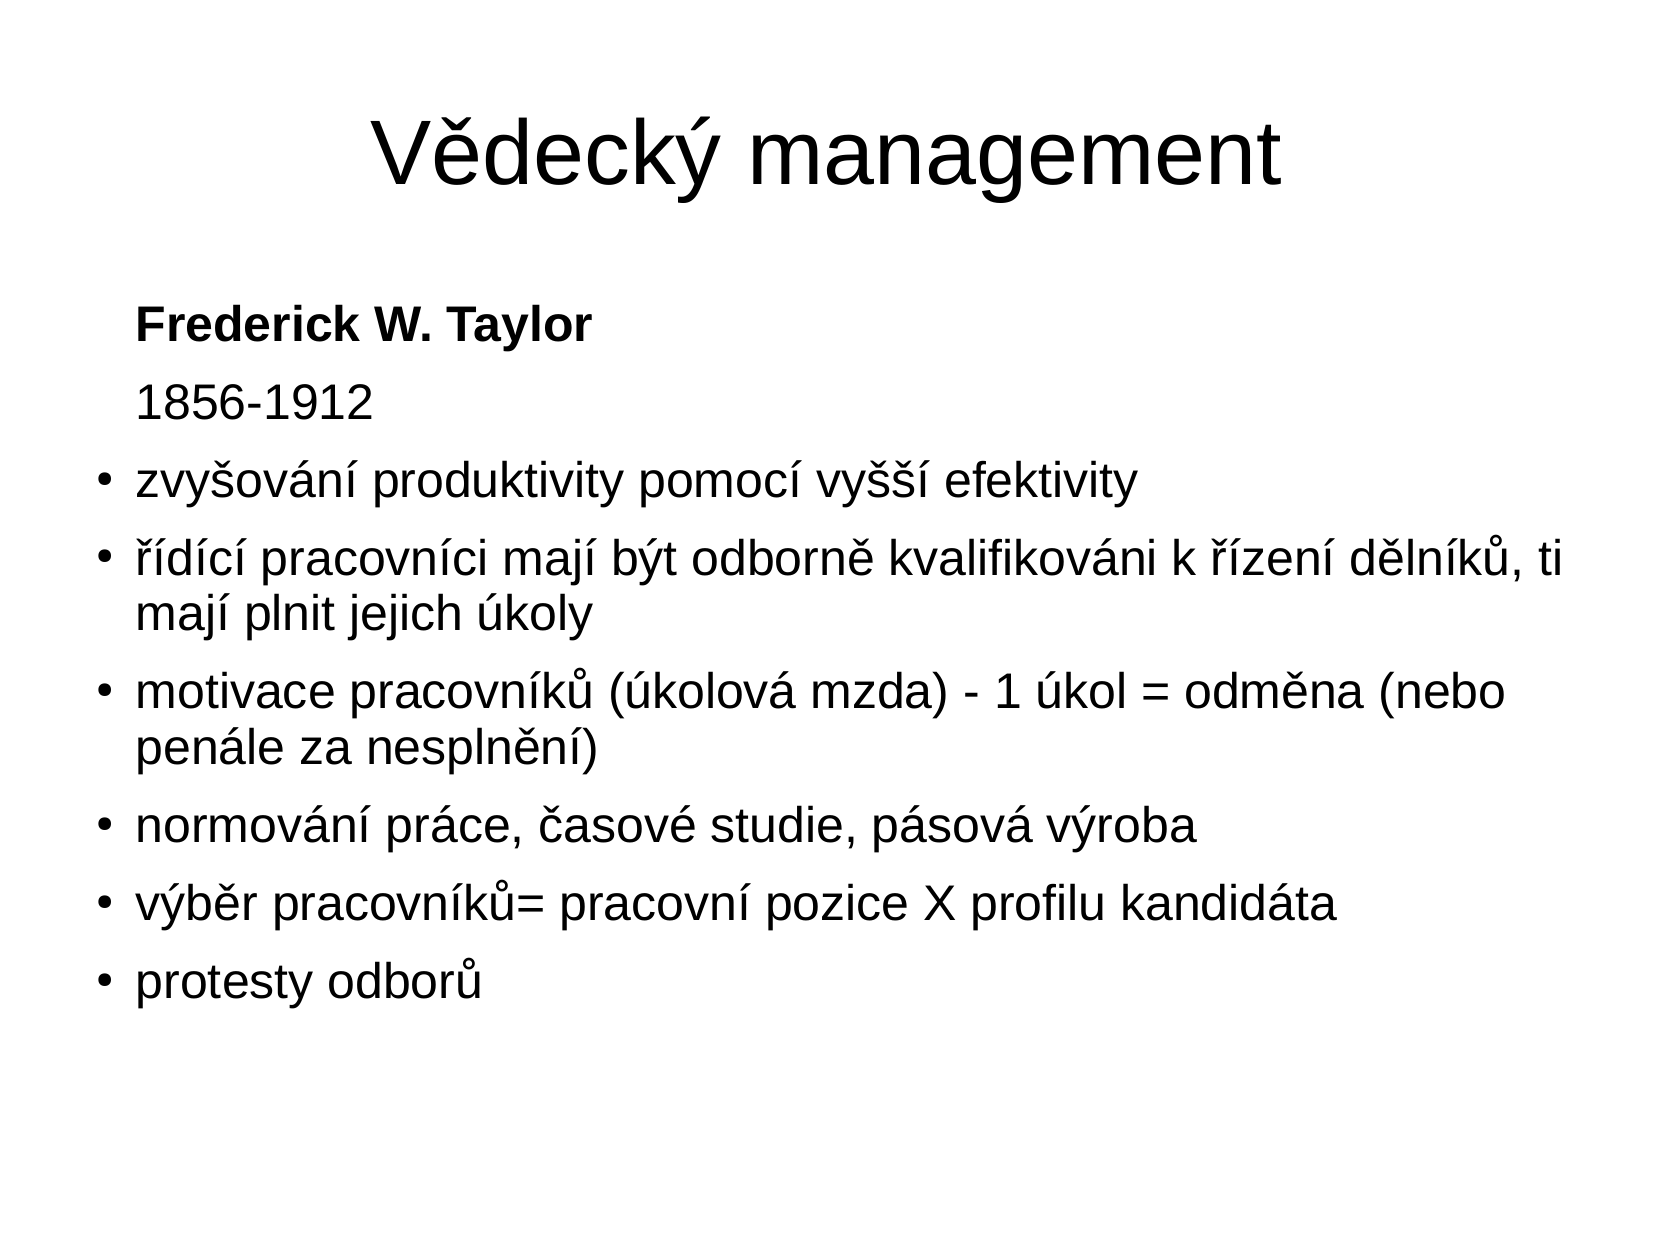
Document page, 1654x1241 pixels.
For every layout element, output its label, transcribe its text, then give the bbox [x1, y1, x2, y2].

list Frederick W. Taylor 1856-1912 zvyšování produktivity pomocí vyšší efektivity řídící pracovníci mají být odborně kvalifikováni k řízení dělníků, ti mají plnit jejich úkoly motivace pracovníků (úkolová mzda) - 1 úkol = odměna (nebo penále za nesplnění) normování práce, časové studie, pásová výroba výběr pracovníků= pracovní pozice X profilu kandidáta protesty odborů [82, 296, 1571, 1016]
title Vědecký management [82, 49, 1571, 257]
